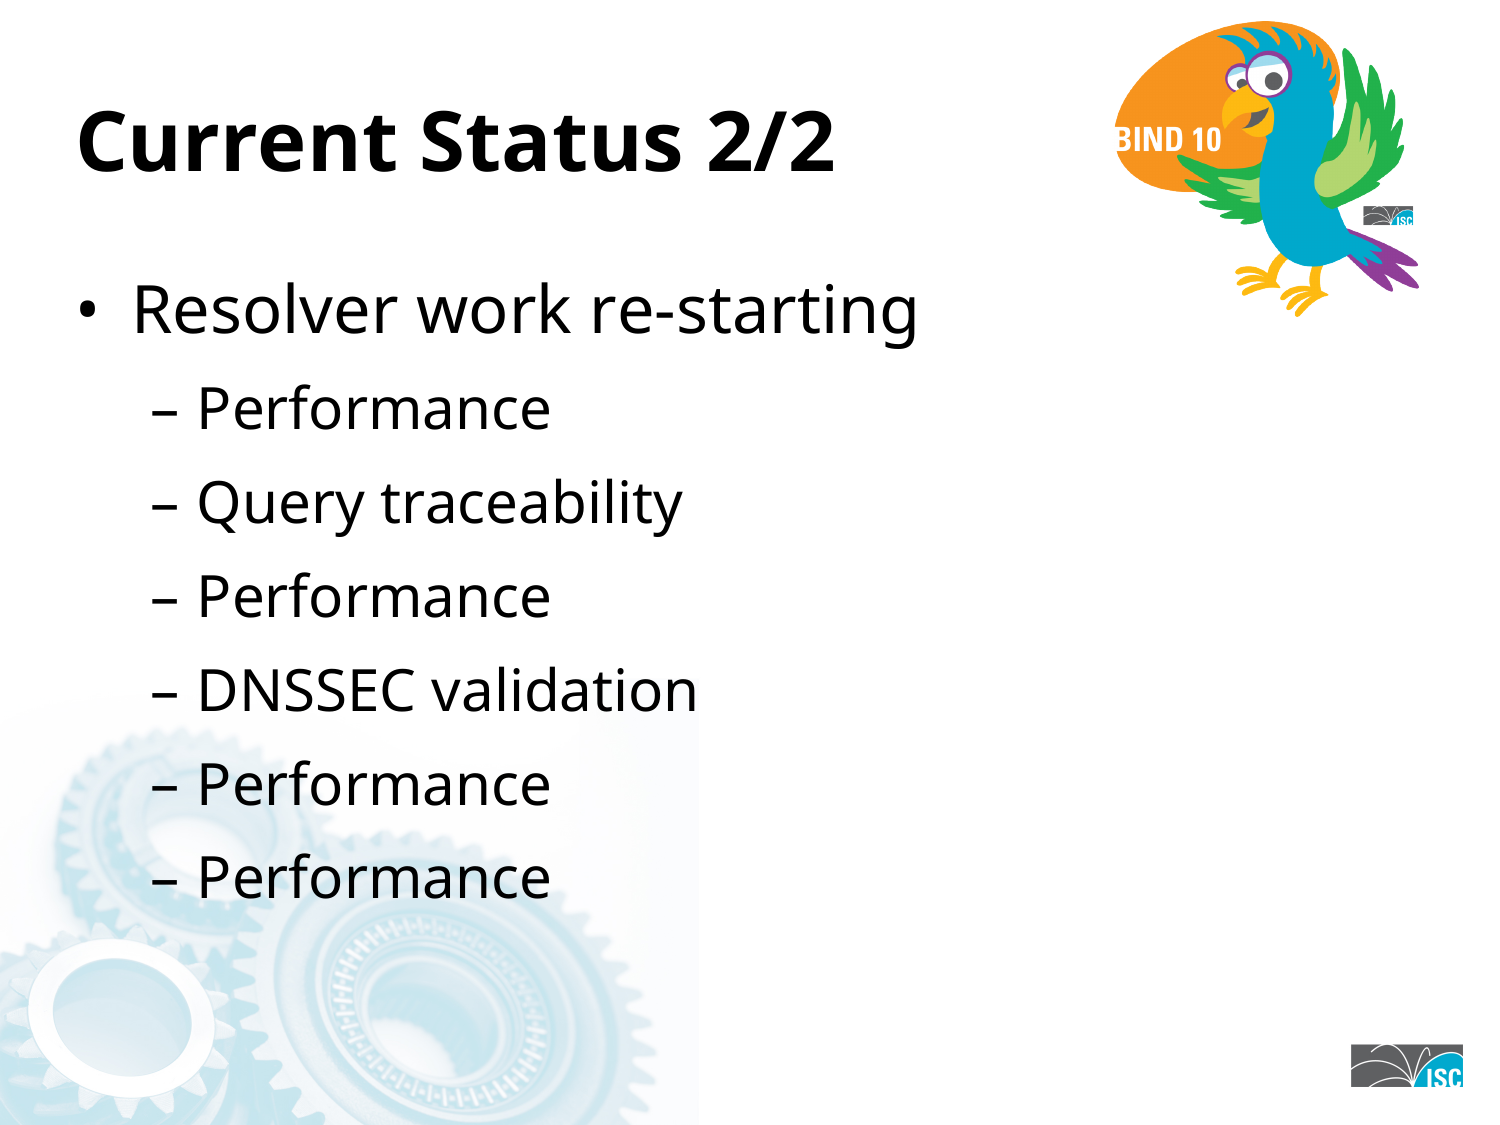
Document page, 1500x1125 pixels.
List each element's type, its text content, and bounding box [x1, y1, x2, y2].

picture [0, 0, 1500, 1125]
title Current Status 2/2 [75, 31, 1426, 247]
list Resolver work re-starting Performance Query traceability Performance DNSSEC validation Performance Performance [75, 262, 1426, 1006]
